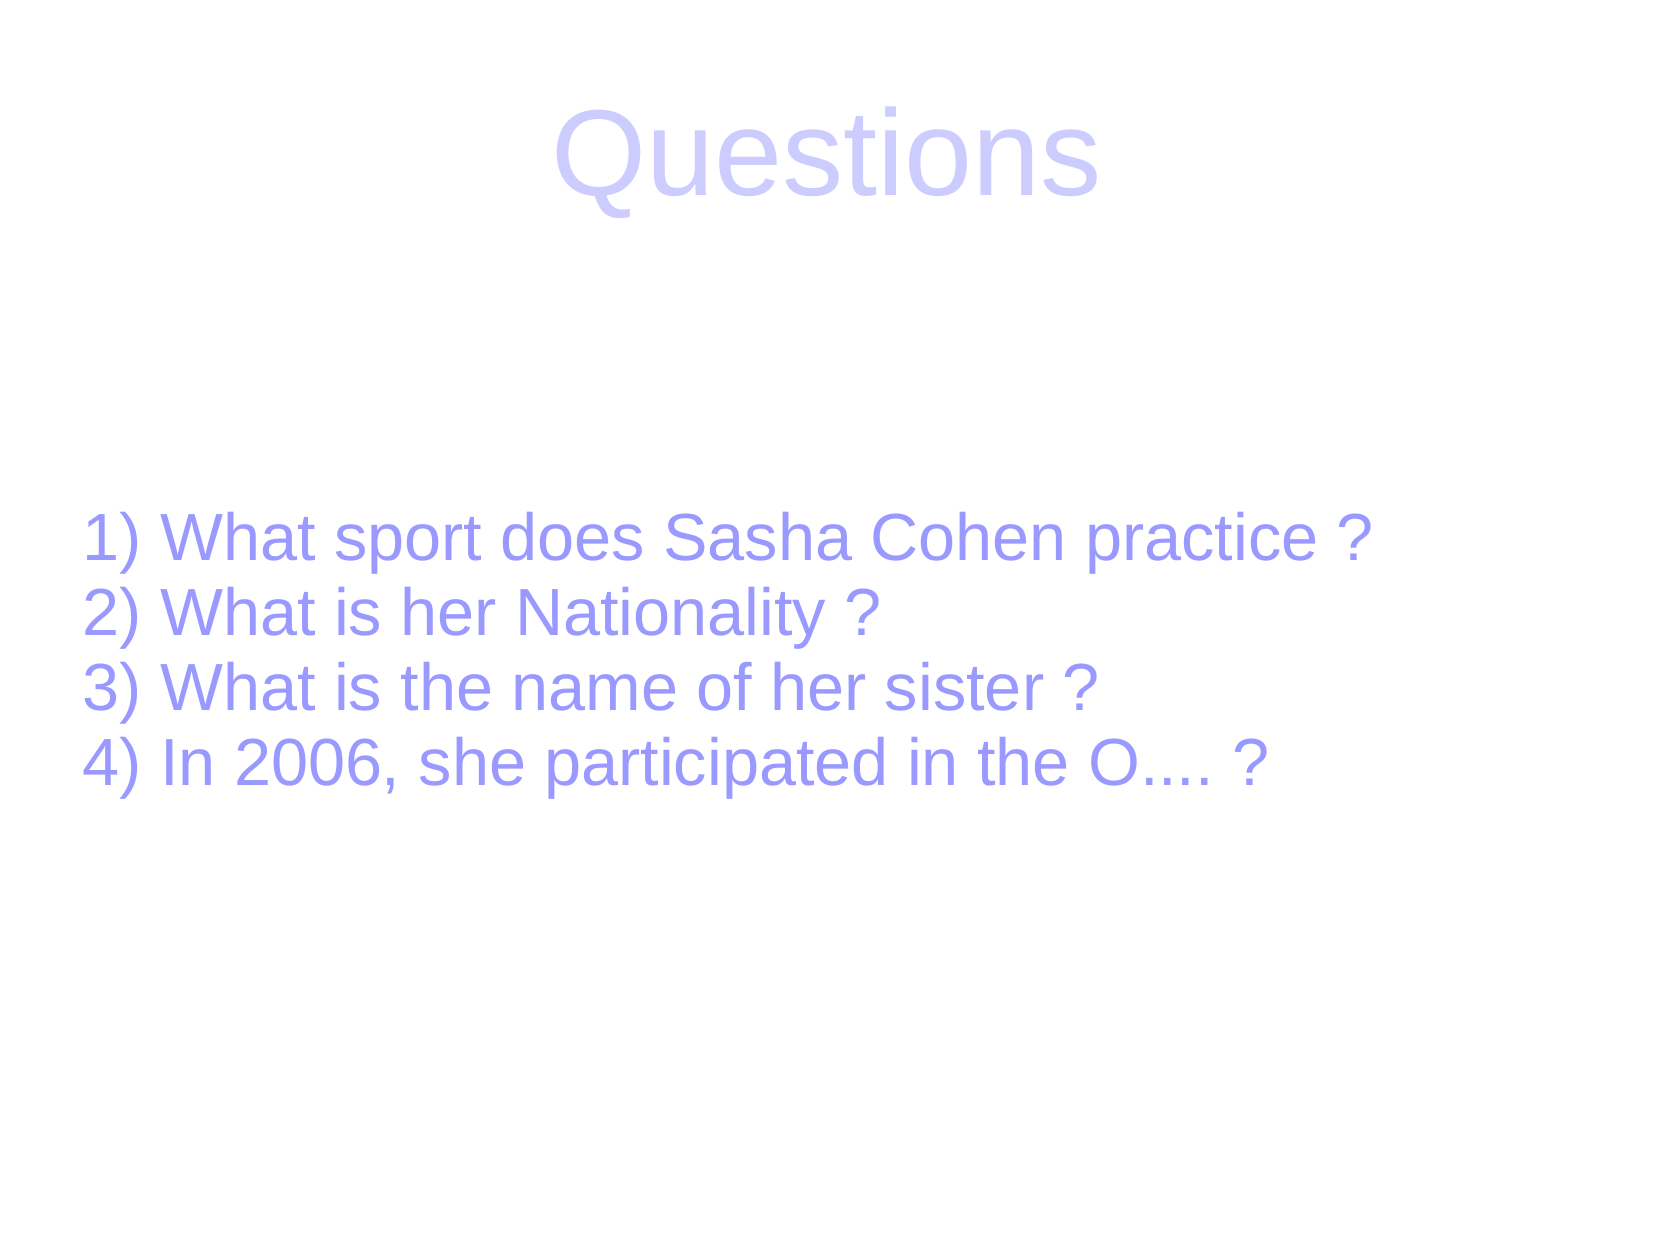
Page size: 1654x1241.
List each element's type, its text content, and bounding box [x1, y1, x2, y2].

subtitle 1) What sport does Sasha Cohen practice ? 2) What is her Nationality ? 3) What is the name of her sister ? 4) In 2006, she participated in the O.... ? [82, 290, 1571, 1010]
title Questions [82, 49, 1571, 257]
